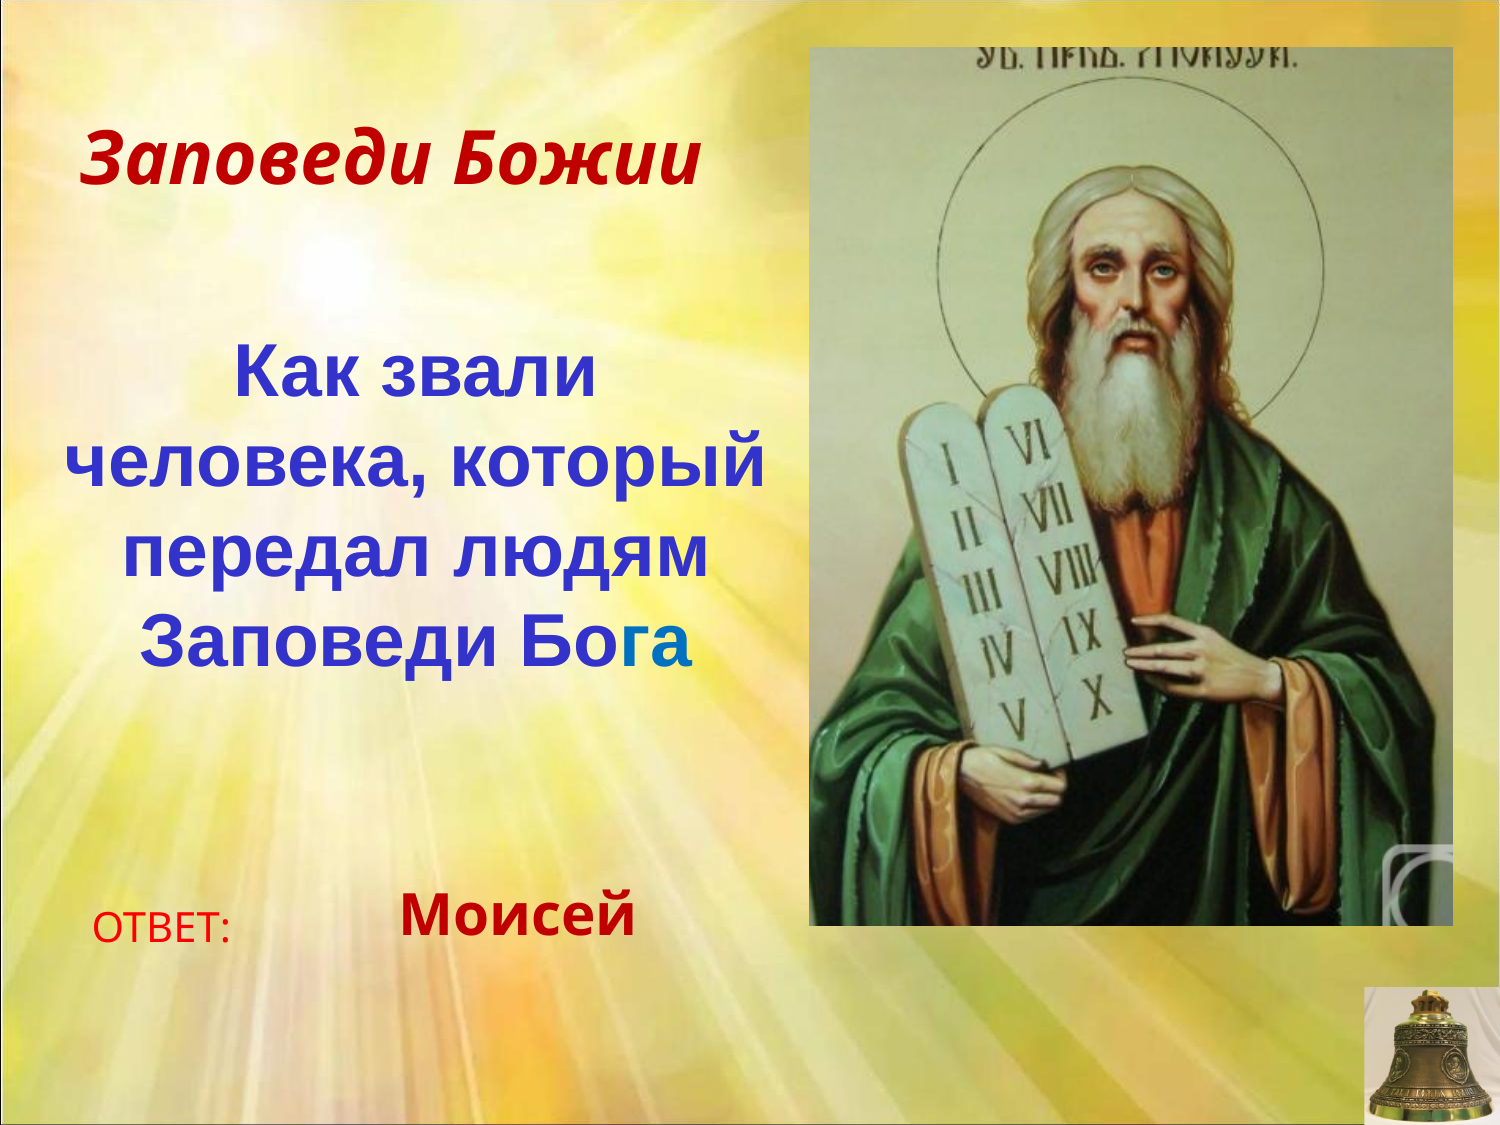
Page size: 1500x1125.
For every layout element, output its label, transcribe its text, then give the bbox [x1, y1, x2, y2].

picture [0, 0, 1500, 1125]
text_box Как звали человека, который передал людям Заповеди Бога [41, 314, 791, 690]
text_box Моисей [383, 869, 951, 955]
text_box ОТВЕТ: [76, 893, 313, 959]
text_box Заповеди Божии [64, 101, 727, 207]
